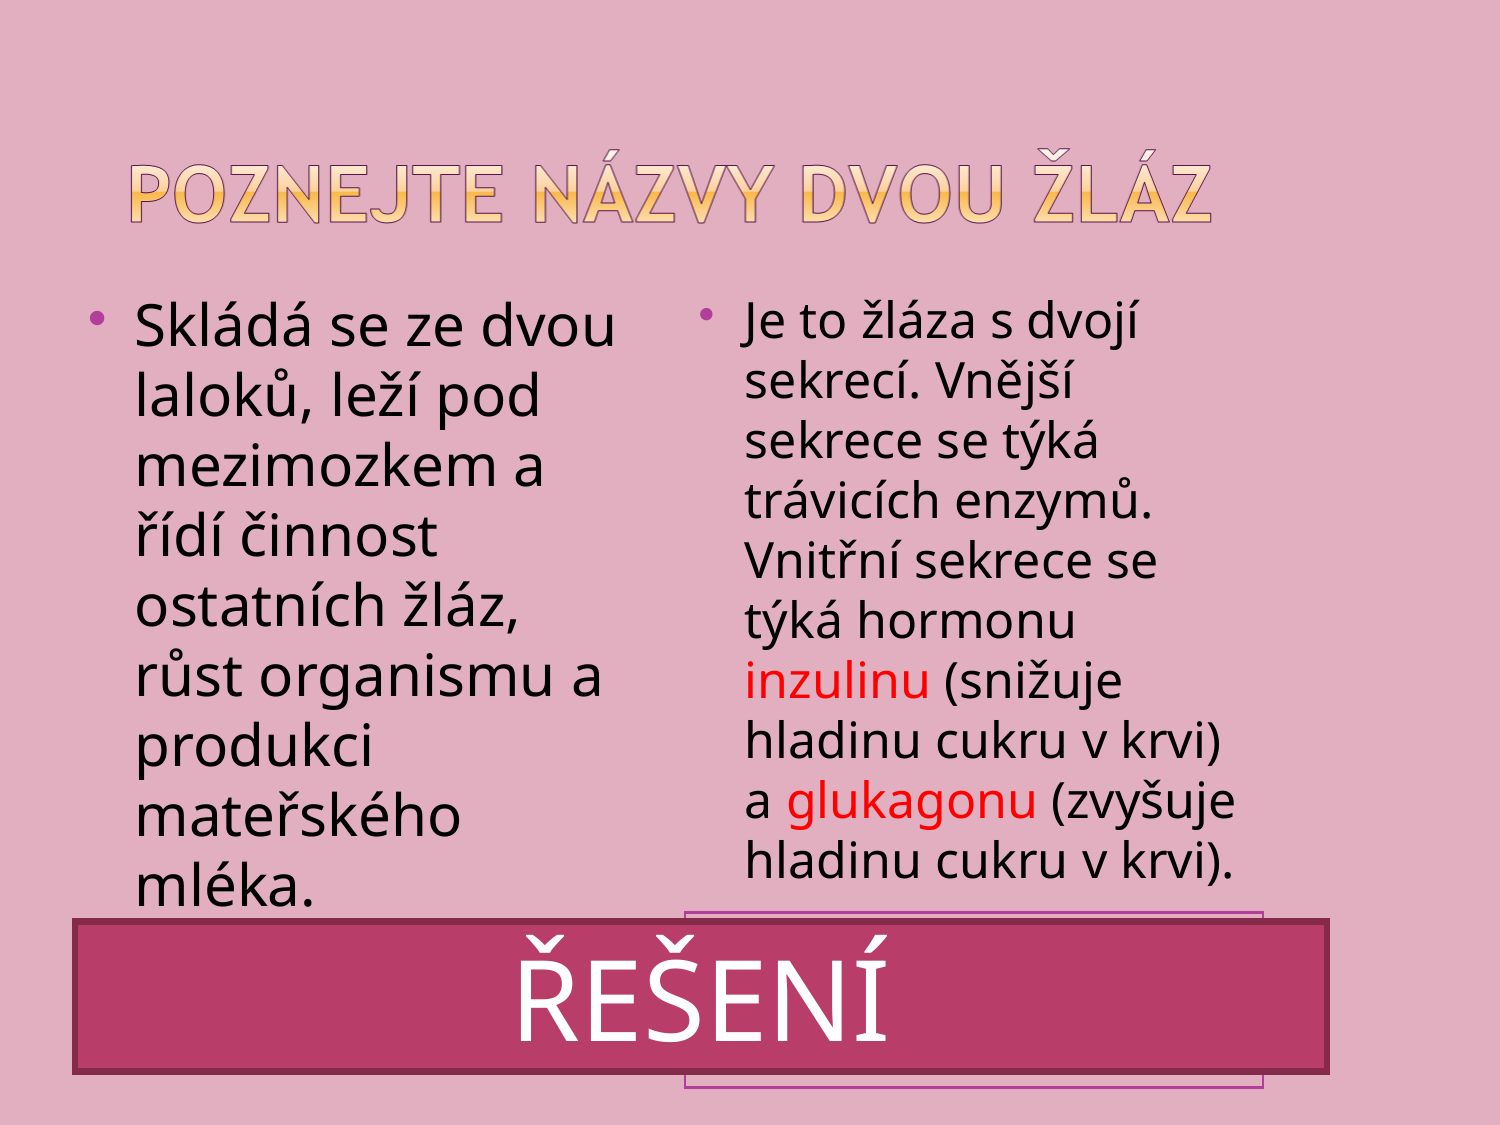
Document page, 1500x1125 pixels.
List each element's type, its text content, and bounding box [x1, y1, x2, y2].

list Skládá se ze dvou laloků, leží pod mezimozkem a řídí činnost ostatních žláz, růst organismu a produkci mateřského mléka. [74, 280, 653, 956]
text_box [75, 53, 1264, 289]
list Je to žláza s dvojí sekrecí. Vnější sekrece se týká trávicích enzymů. Vnitřní sekrece se týká hormonu inzulinu (snižuje hladinu cukru v krvi) a glukagonu (zvyšuje hladinu cukru v krvi). [685, 280, 1263, 921]
text_box ŘEŠENÍ [75, 921, 1328, 1072]
